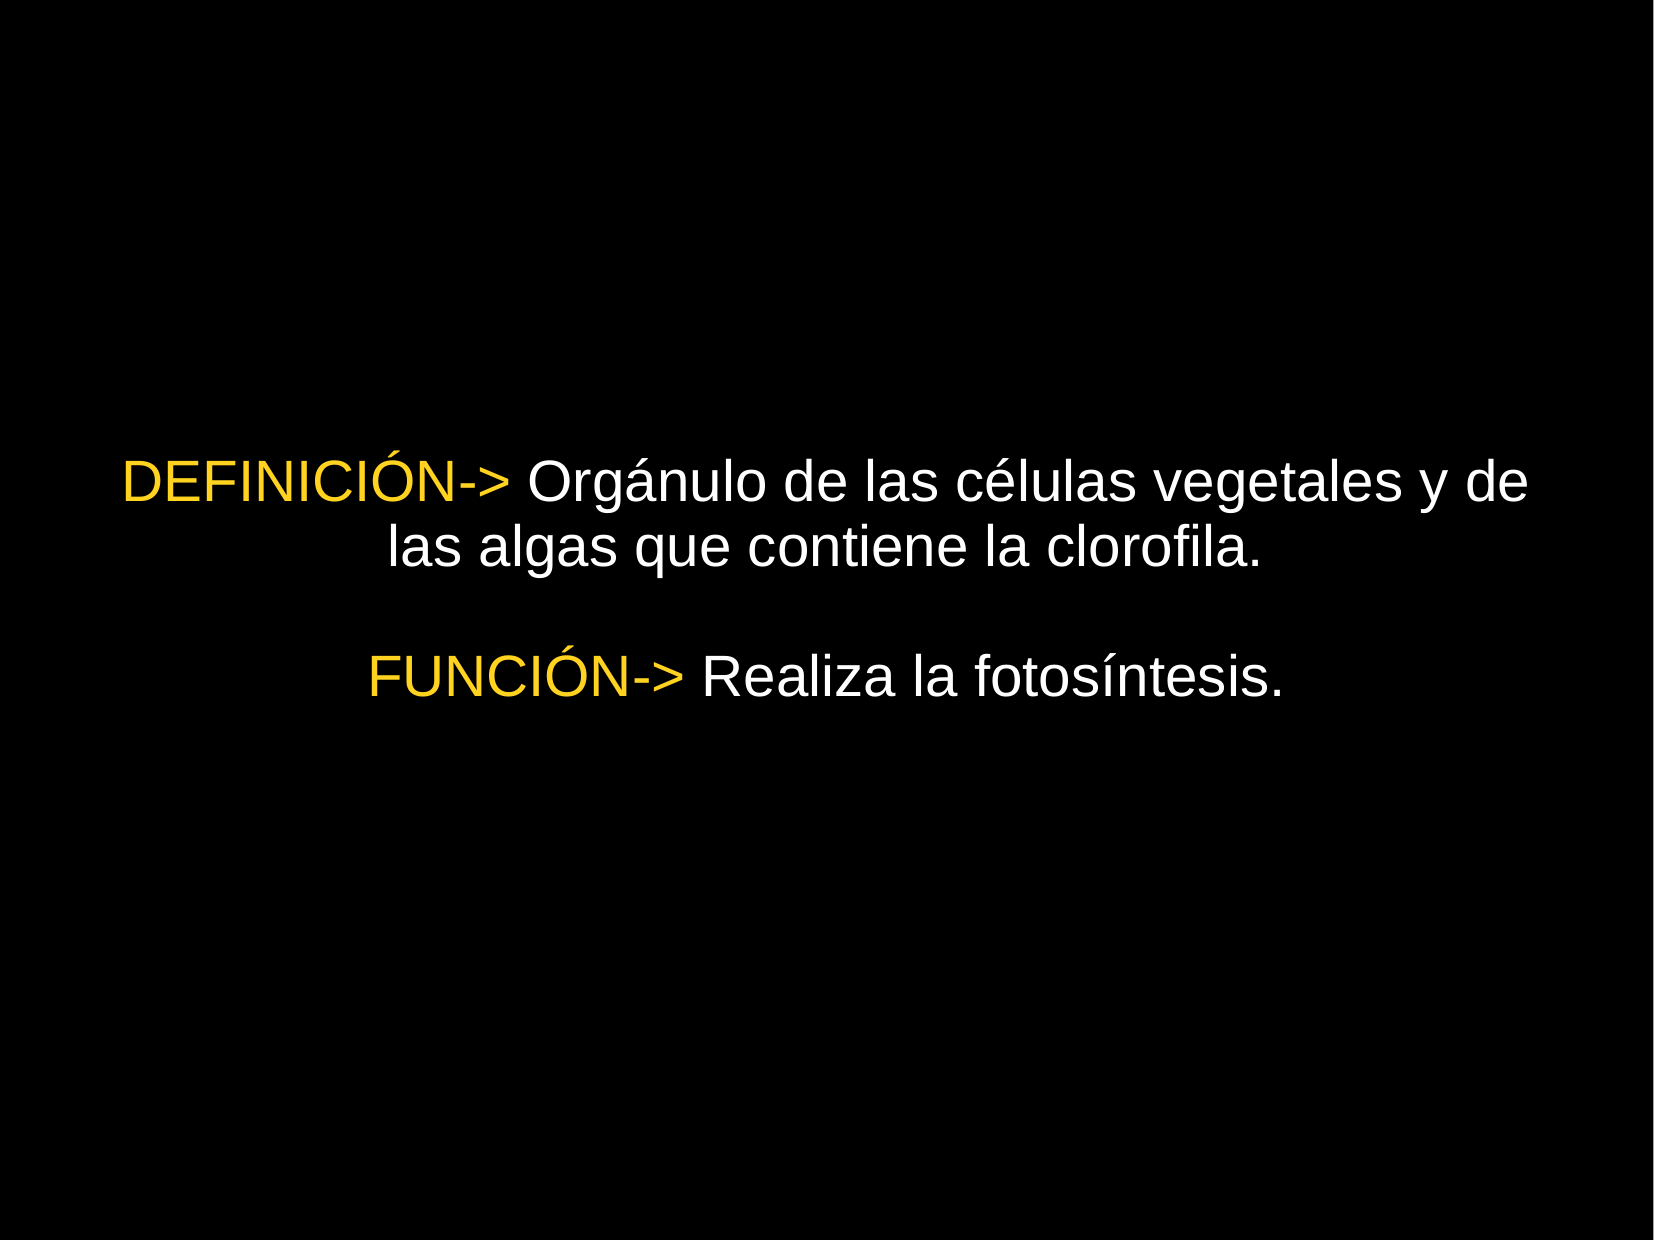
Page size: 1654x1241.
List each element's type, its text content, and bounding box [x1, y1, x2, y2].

subtitle DEFINICIÓN-> Orgánulo de las células vegetales y de las algas que contiene la clorofila. FUNCIÓN-> Realiza la fotosíntesis. [82, 49, 1571, 1109]
